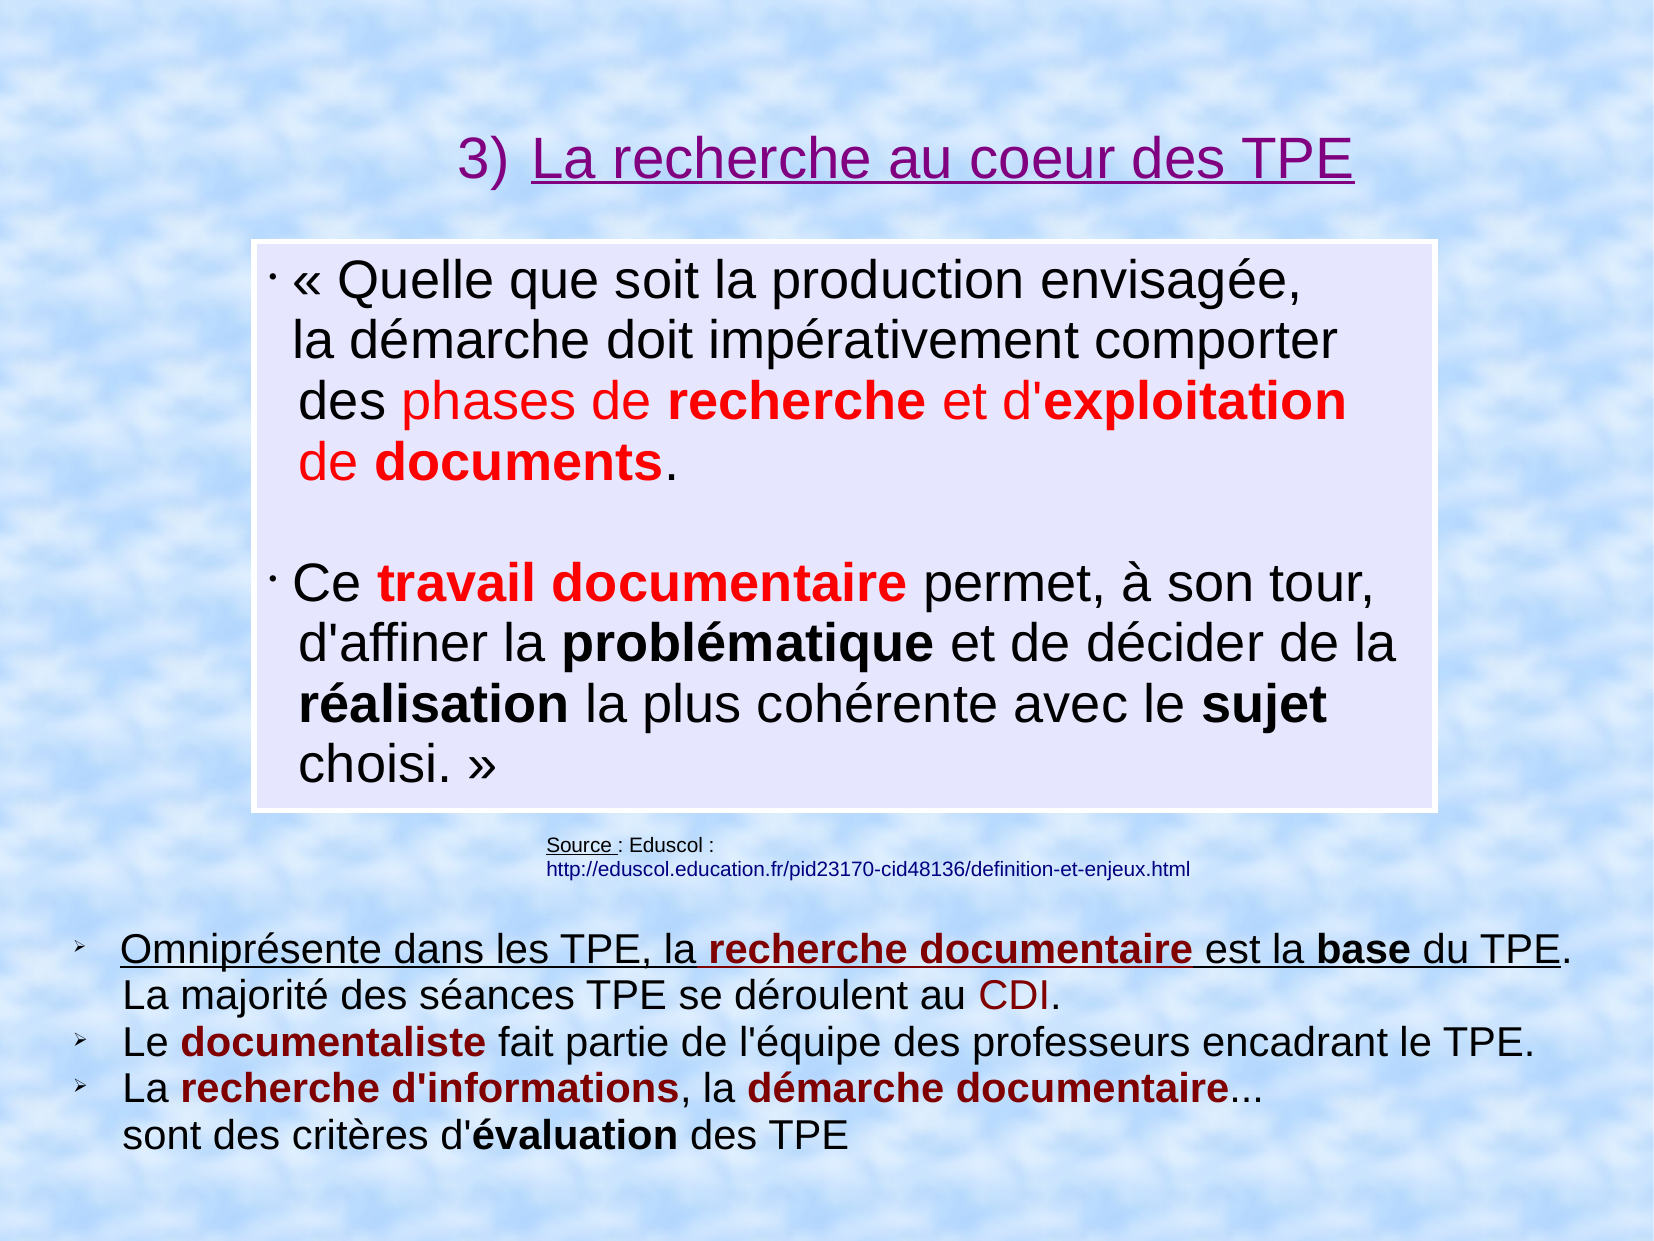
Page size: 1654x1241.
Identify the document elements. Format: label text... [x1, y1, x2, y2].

text_box Omniprésente dans les TPE, la recherche documentaire est la base du TPE. La majorité des séances TPE se déroulent au CDI. Le documentaliste fait partie de l'équipe des professeurs encadrant le TPE. La recherche d'informations, la démarche documentaire... sont des critères d'évaluation des TPE [58, 918, 1625, 1171]
table_header « Quelle que soit la production envisagée, la démarche doit impérativement comporter des phases de recherche et d'exploitation de documents. Ce travail documentaire permet, à son tour, d'affiner la problématique et de décider de la réalisation la plus cohérente avec le sujet choisi. » [257, 244, 1432, 808]
picture [0, 0, 1654, 1241]
text_box 3) La recherche au coeur des TPE [442, 118, 1371, 198]
text_box Source : Eduscol : http://eduscol.education.fr/pid23170-cid48136/definition-et-enjeux.html [531, 826, 1211, 888]
